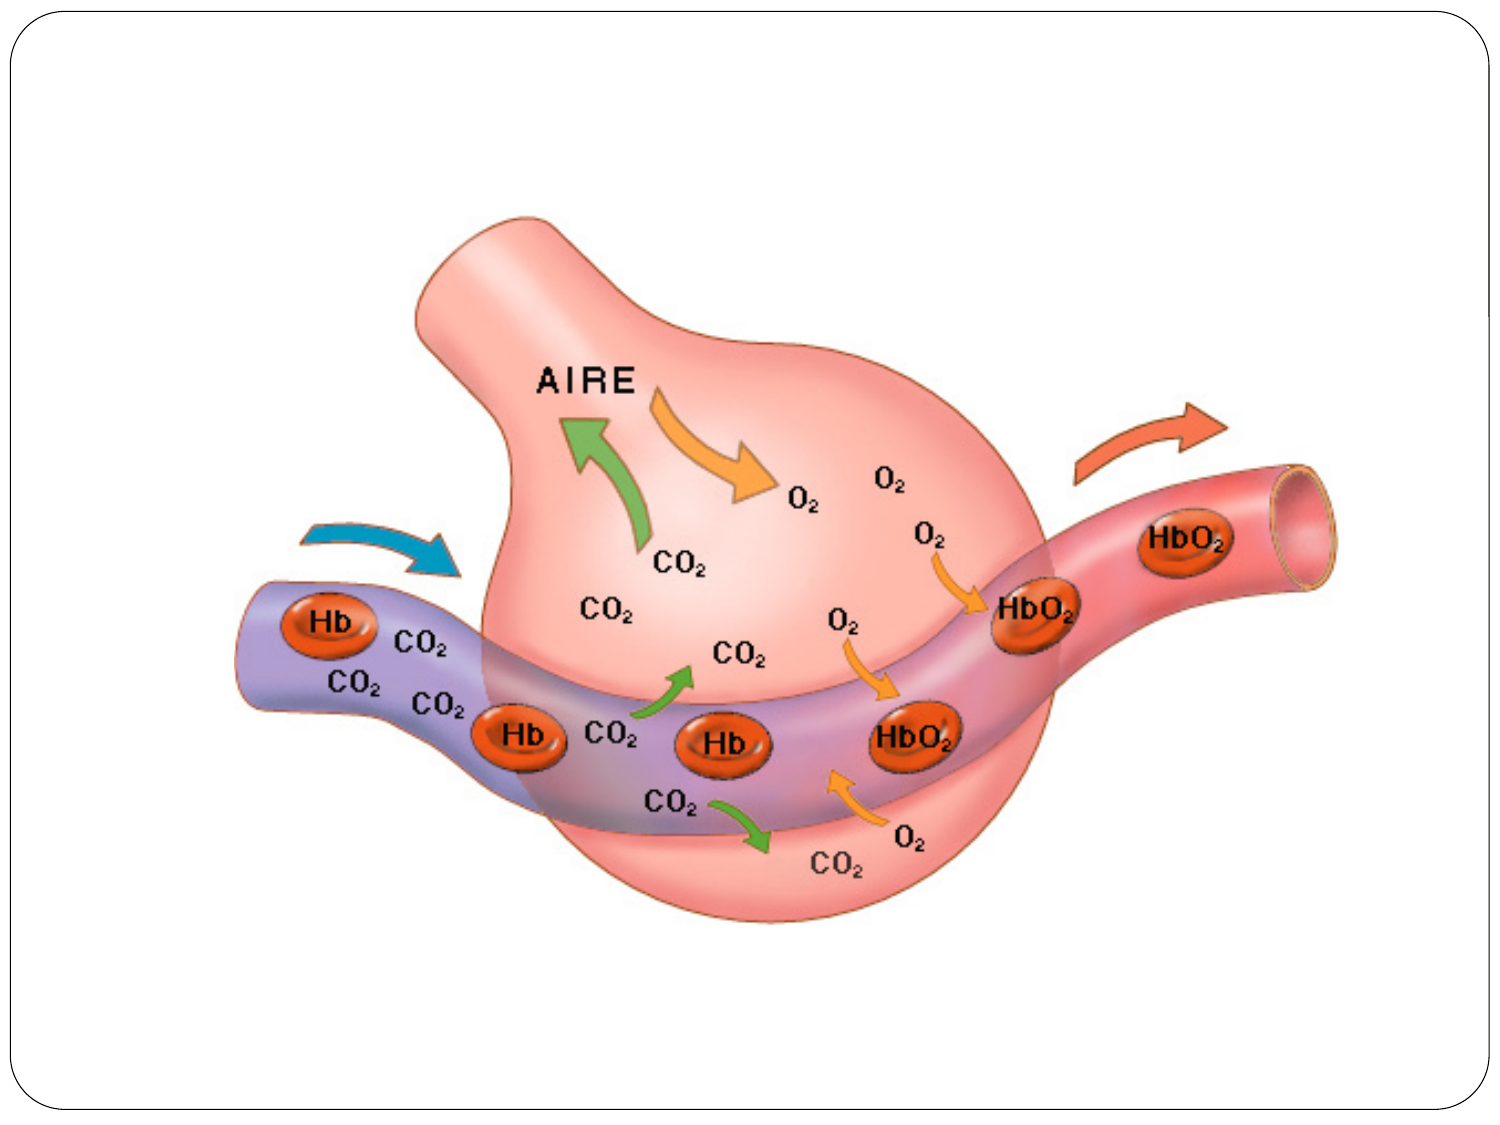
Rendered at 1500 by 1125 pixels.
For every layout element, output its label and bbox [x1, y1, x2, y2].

picture [234, 199, 1341, 954]
